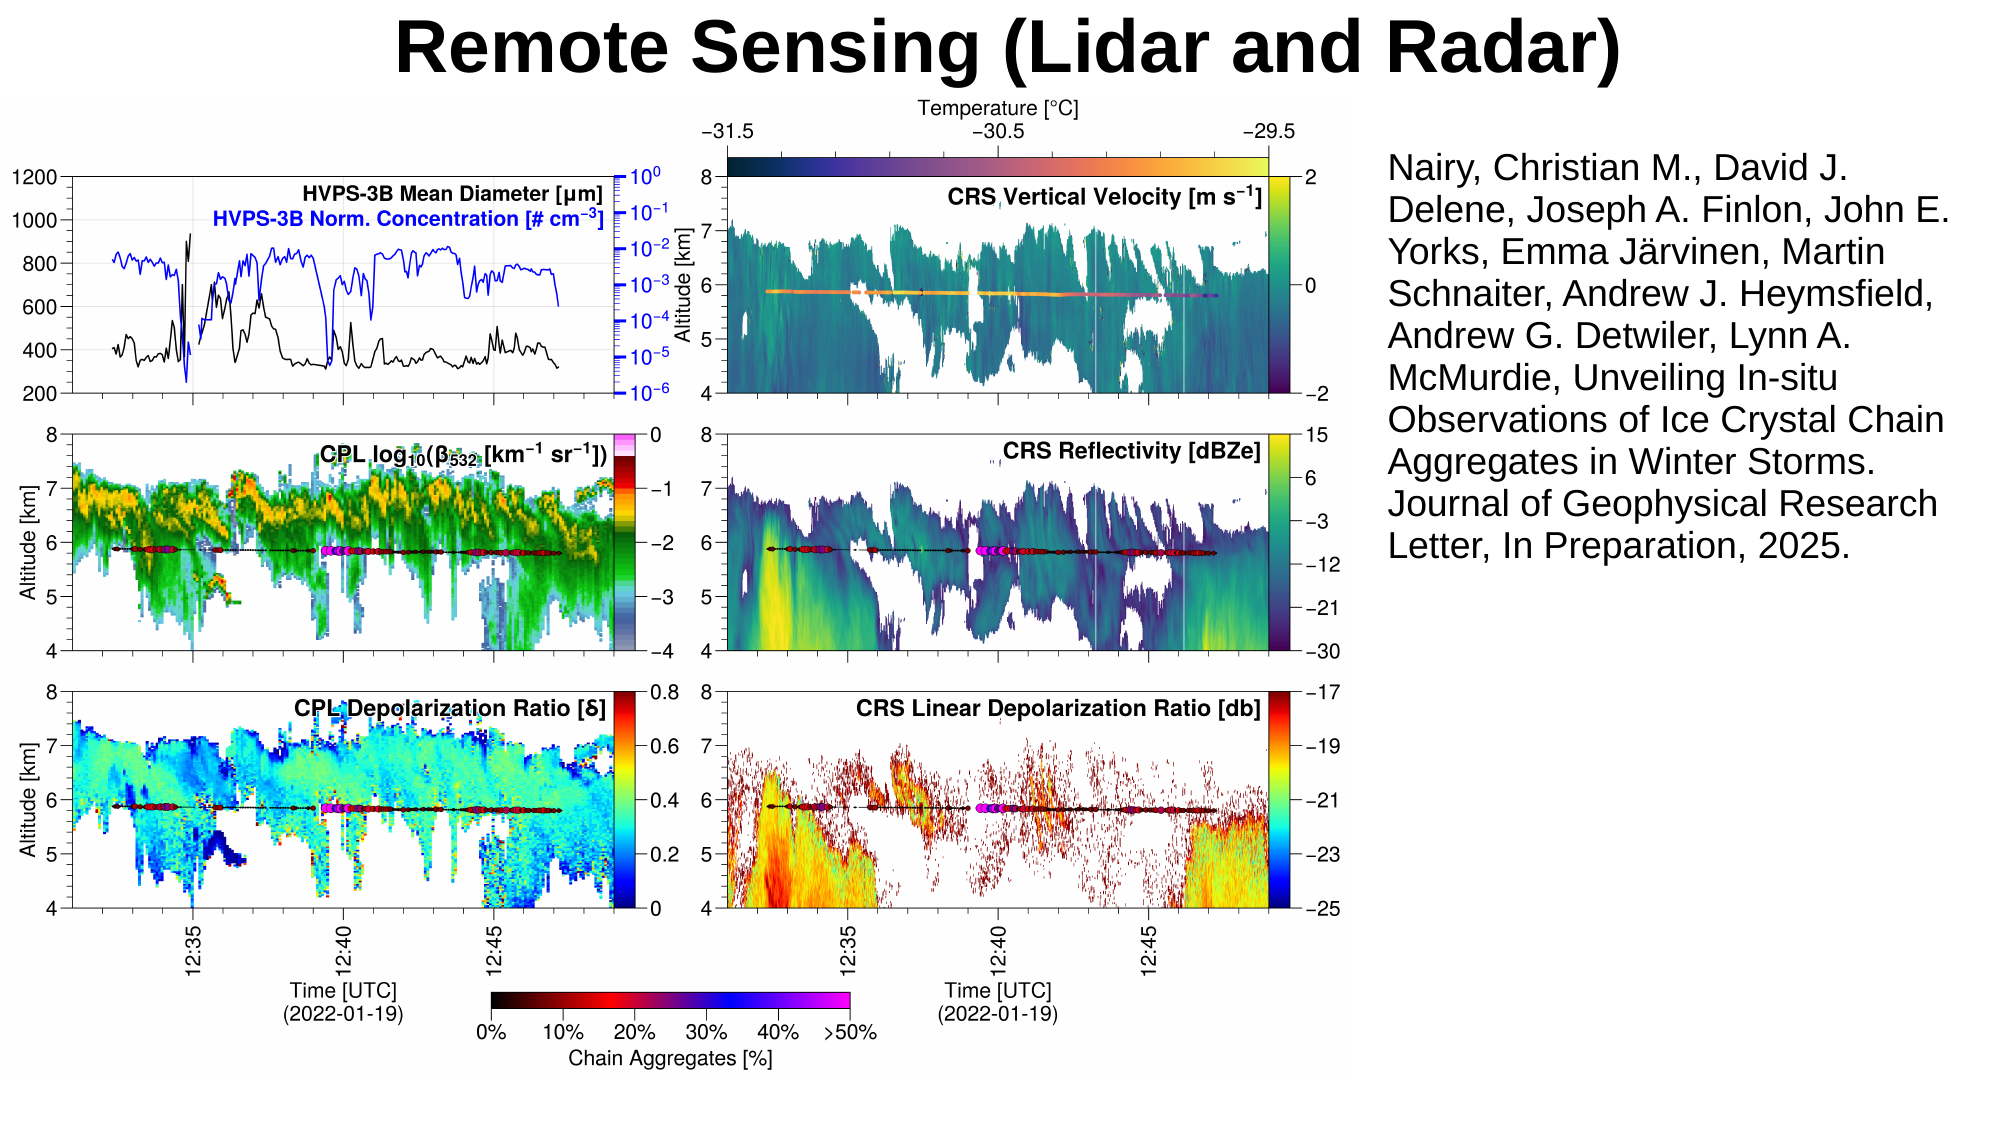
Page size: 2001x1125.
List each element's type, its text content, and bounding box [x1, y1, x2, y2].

text_box Nairy, Christian M., David J. Delene, Joseph A. Finlon, John E. Yorks, Emma Järvinen, Martin Schnaiter, Andrew J. Heymsfield, Andrew G. Detwiler, Lynn A. McMurdie, Unveiling In-situ Observations of Ice Crystal Chain Aggregates in Winter Storms. Journal of Geophysical Research Letter, In Preparation, 2025. [1372, 139, 1998, 574]
text_box Remote Sensing (Lidar and Radar) [23, 0, 1996, 106]
picture [0, 95, 1351, 1081]
